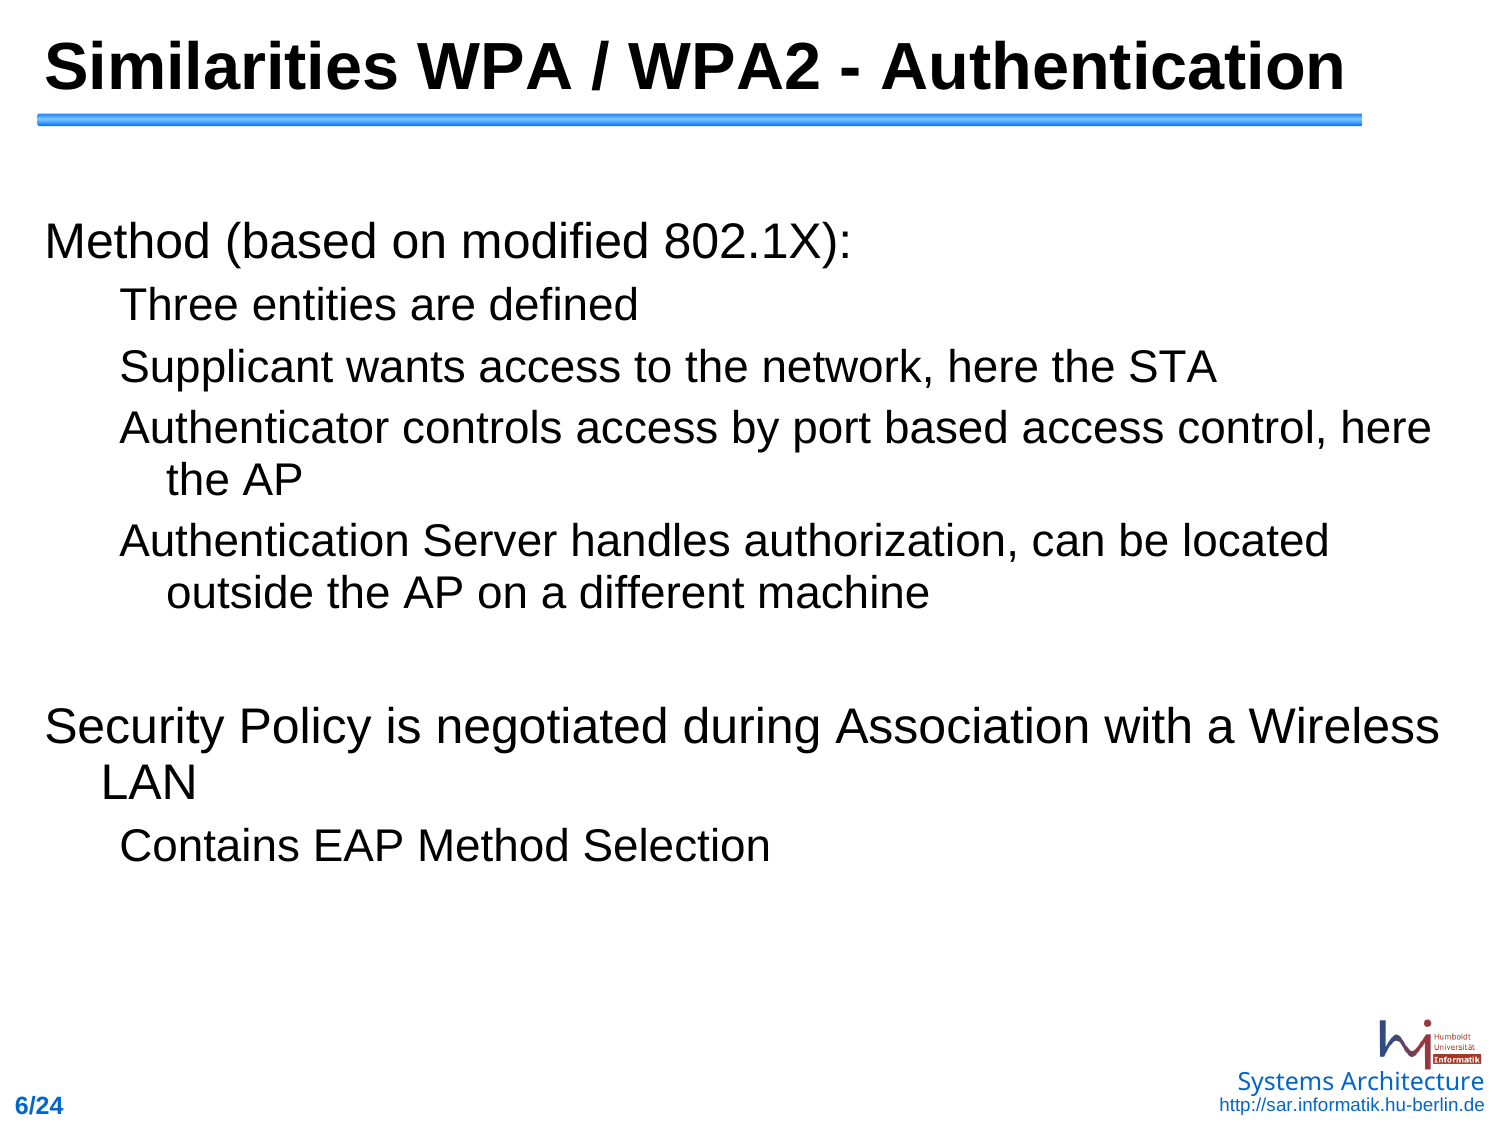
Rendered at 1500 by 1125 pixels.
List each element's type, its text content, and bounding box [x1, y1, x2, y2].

title Similarities WPA / WPA2 - Authentication [29, 20, 1500, 114]
list Method (based on modified 802.1X): Three entities are defined Supplicant wants access to the network, here the STA Authenticator controls access by port based access control, here the AP Authentication Server handles authorization, can be located outside the AP on a different machine Security Policy is negotiated during Association with a Wireless LAN Contains EAP Method Selection [29, 137, 1500, 1059]
picture [1376, 1059, 1483, 1071]
